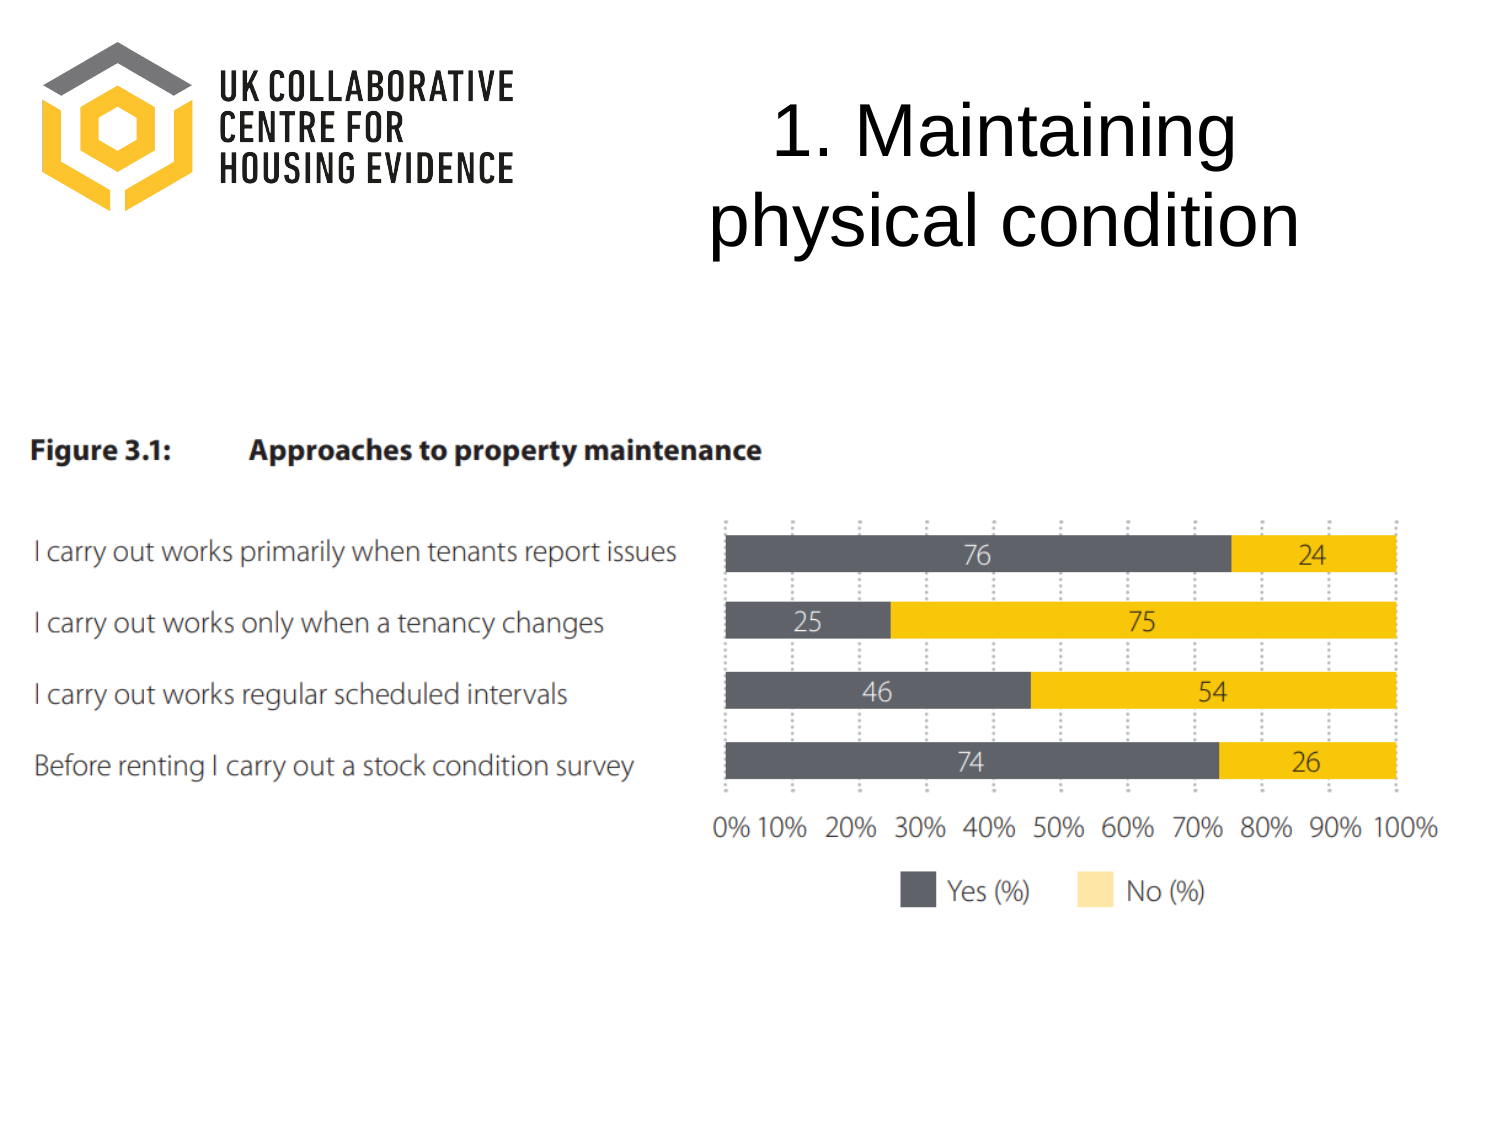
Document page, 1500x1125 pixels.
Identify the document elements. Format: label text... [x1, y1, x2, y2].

picture [0, 401, 1500, 943]
text_box 1. Maintaining physical condition [612, 74, 1398, 272]
